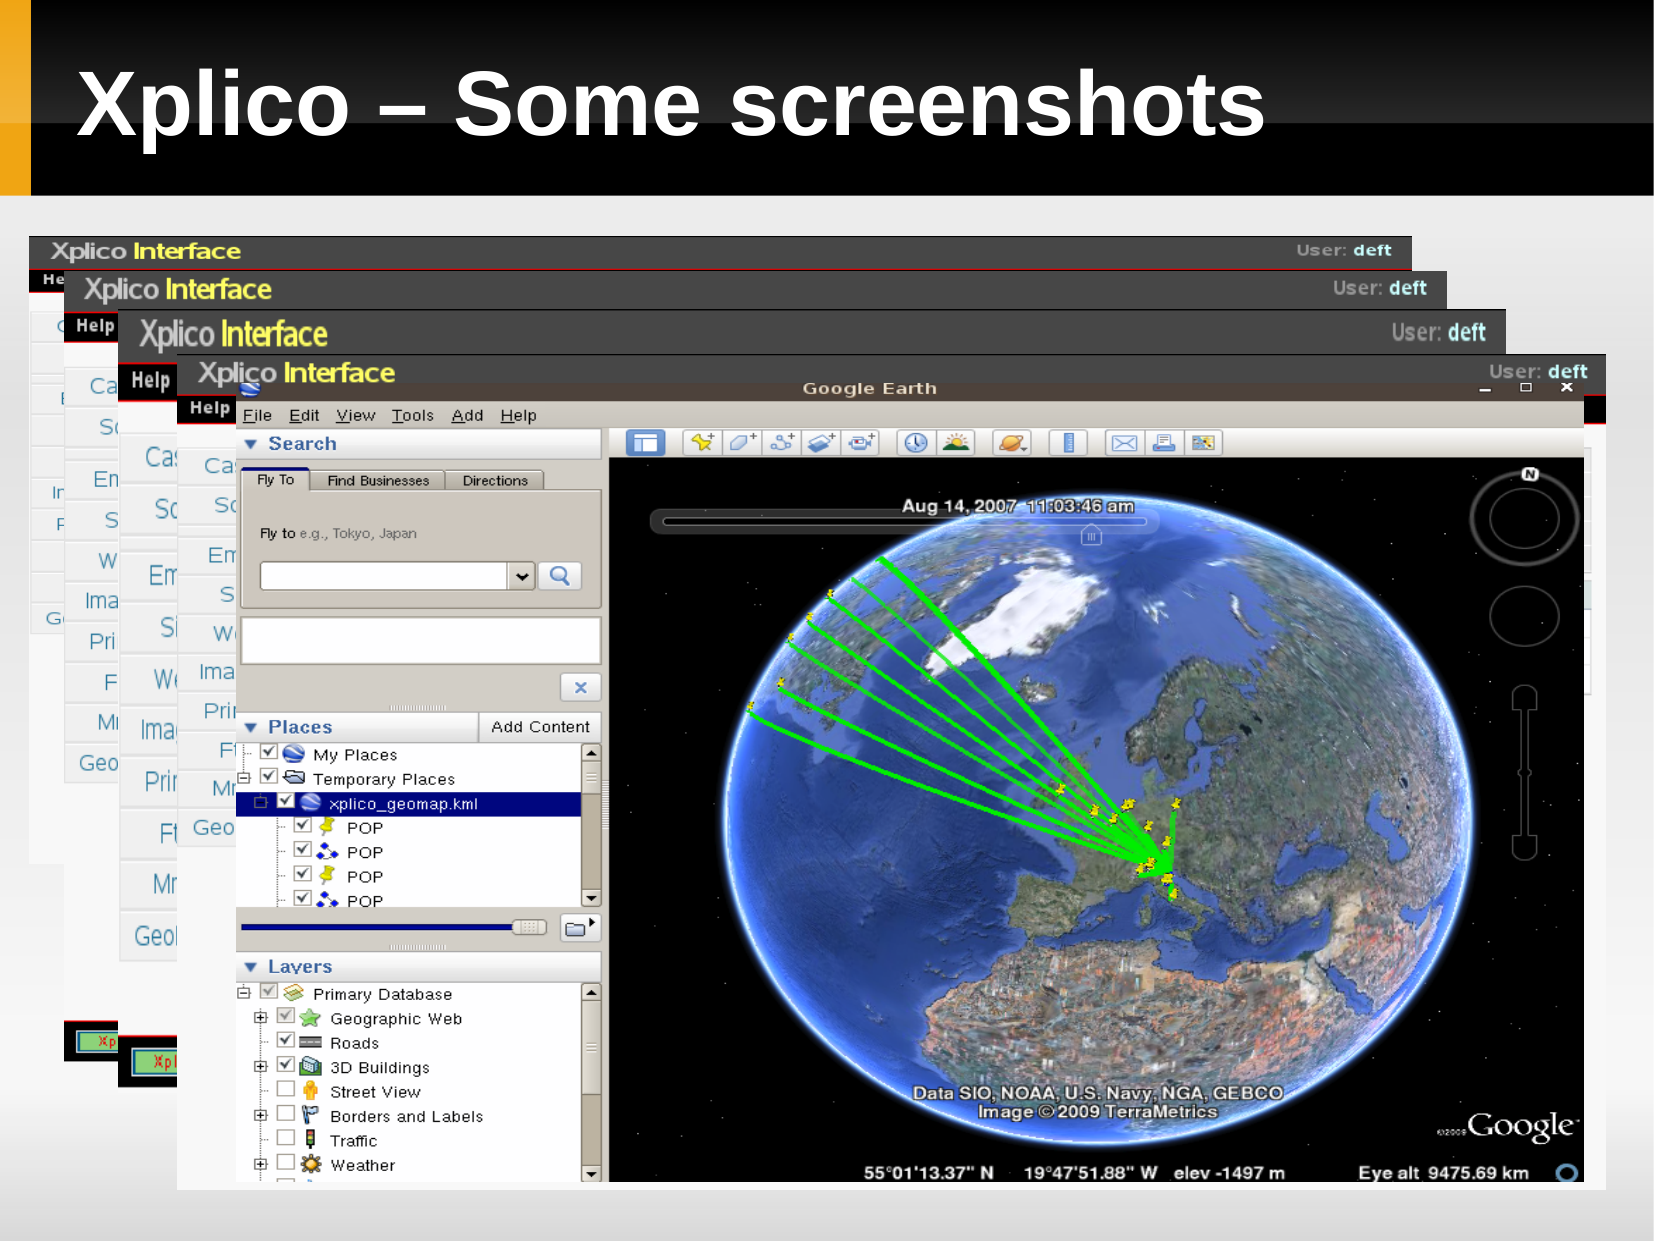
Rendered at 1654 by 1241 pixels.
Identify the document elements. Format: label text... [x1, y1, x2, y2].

picture [0, 0, 1654, 1241]
title Xplico – Some screenshots [76, 7, 1565, 200]
